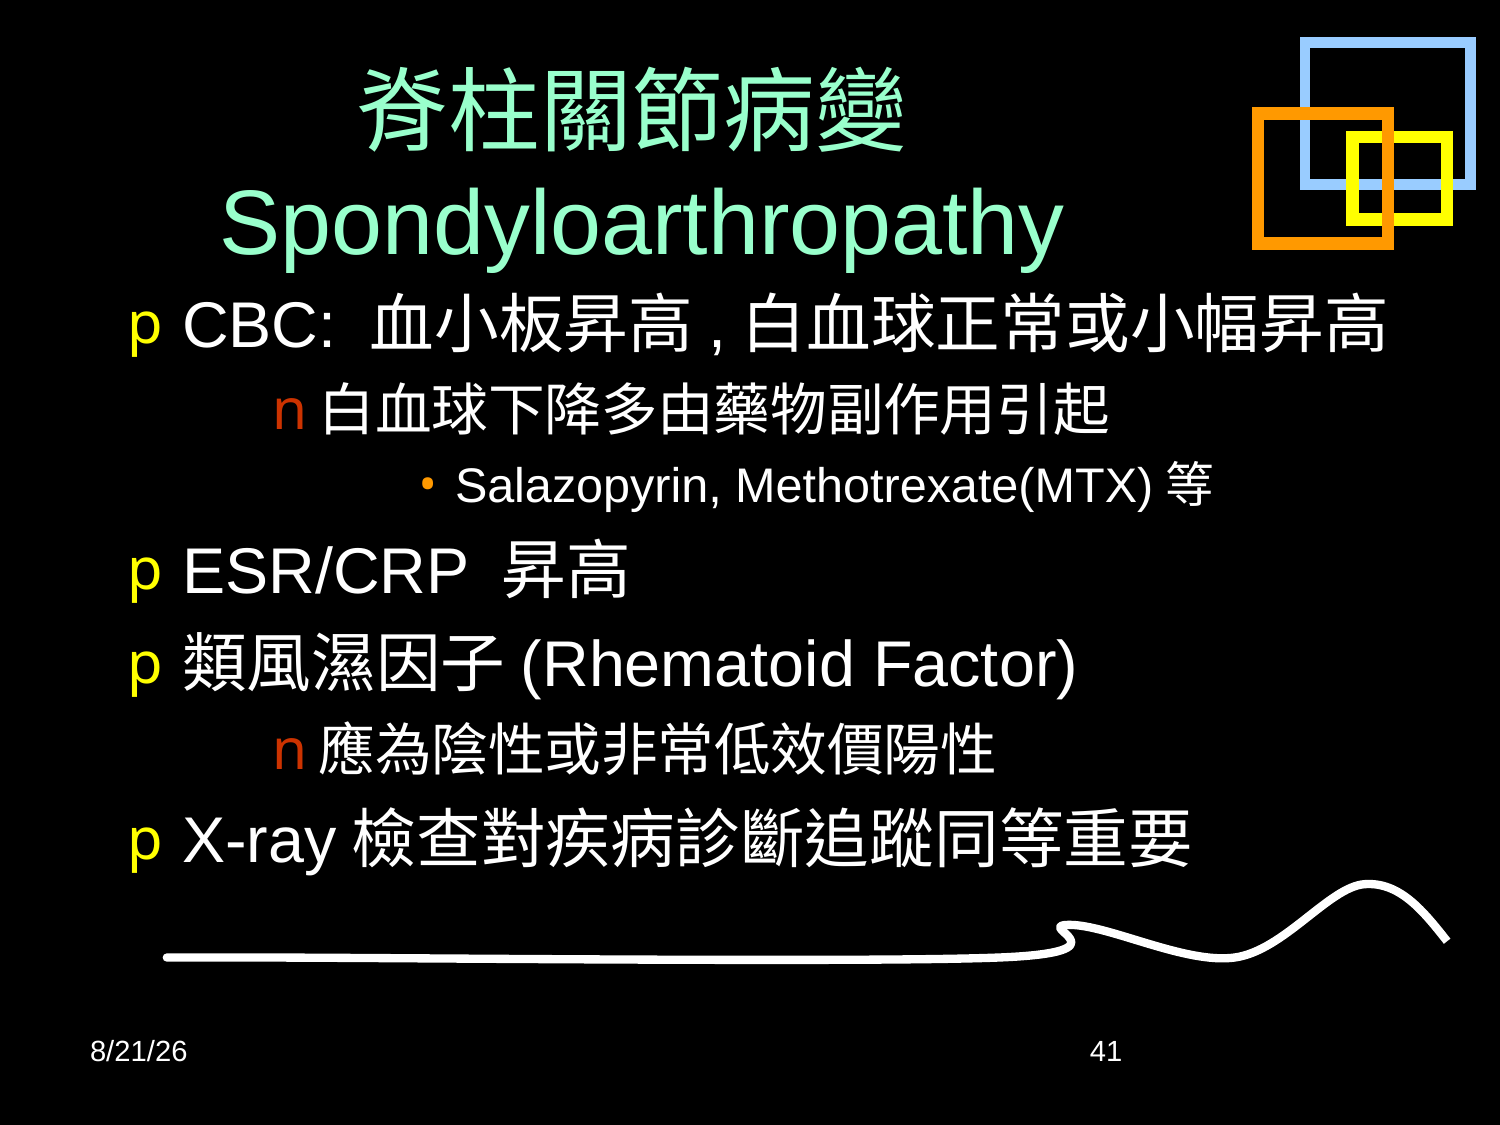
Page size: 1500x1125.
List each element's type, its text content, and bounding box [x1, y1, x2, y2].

text_box [75, 1024, 426, 1103]
text_box [1074, 1024, 1426, 1103]
title 脊柱關節病變Spondyloarthropathy [75, 45, 1211, 233]
list CBC: 血小板昇高,白血球正常或小幅昇高 白血球下降多由藥物副作用引起 Salazopyrin, Methotrexate(MTX)等 ESR/CRP 昇高 類風濕因子(Rhematoid Factor) 應為陰性或非常低效價陽性 X-ray檢查對疾病診斷追蹤同等重要 [112, 275, 1438, 951]
